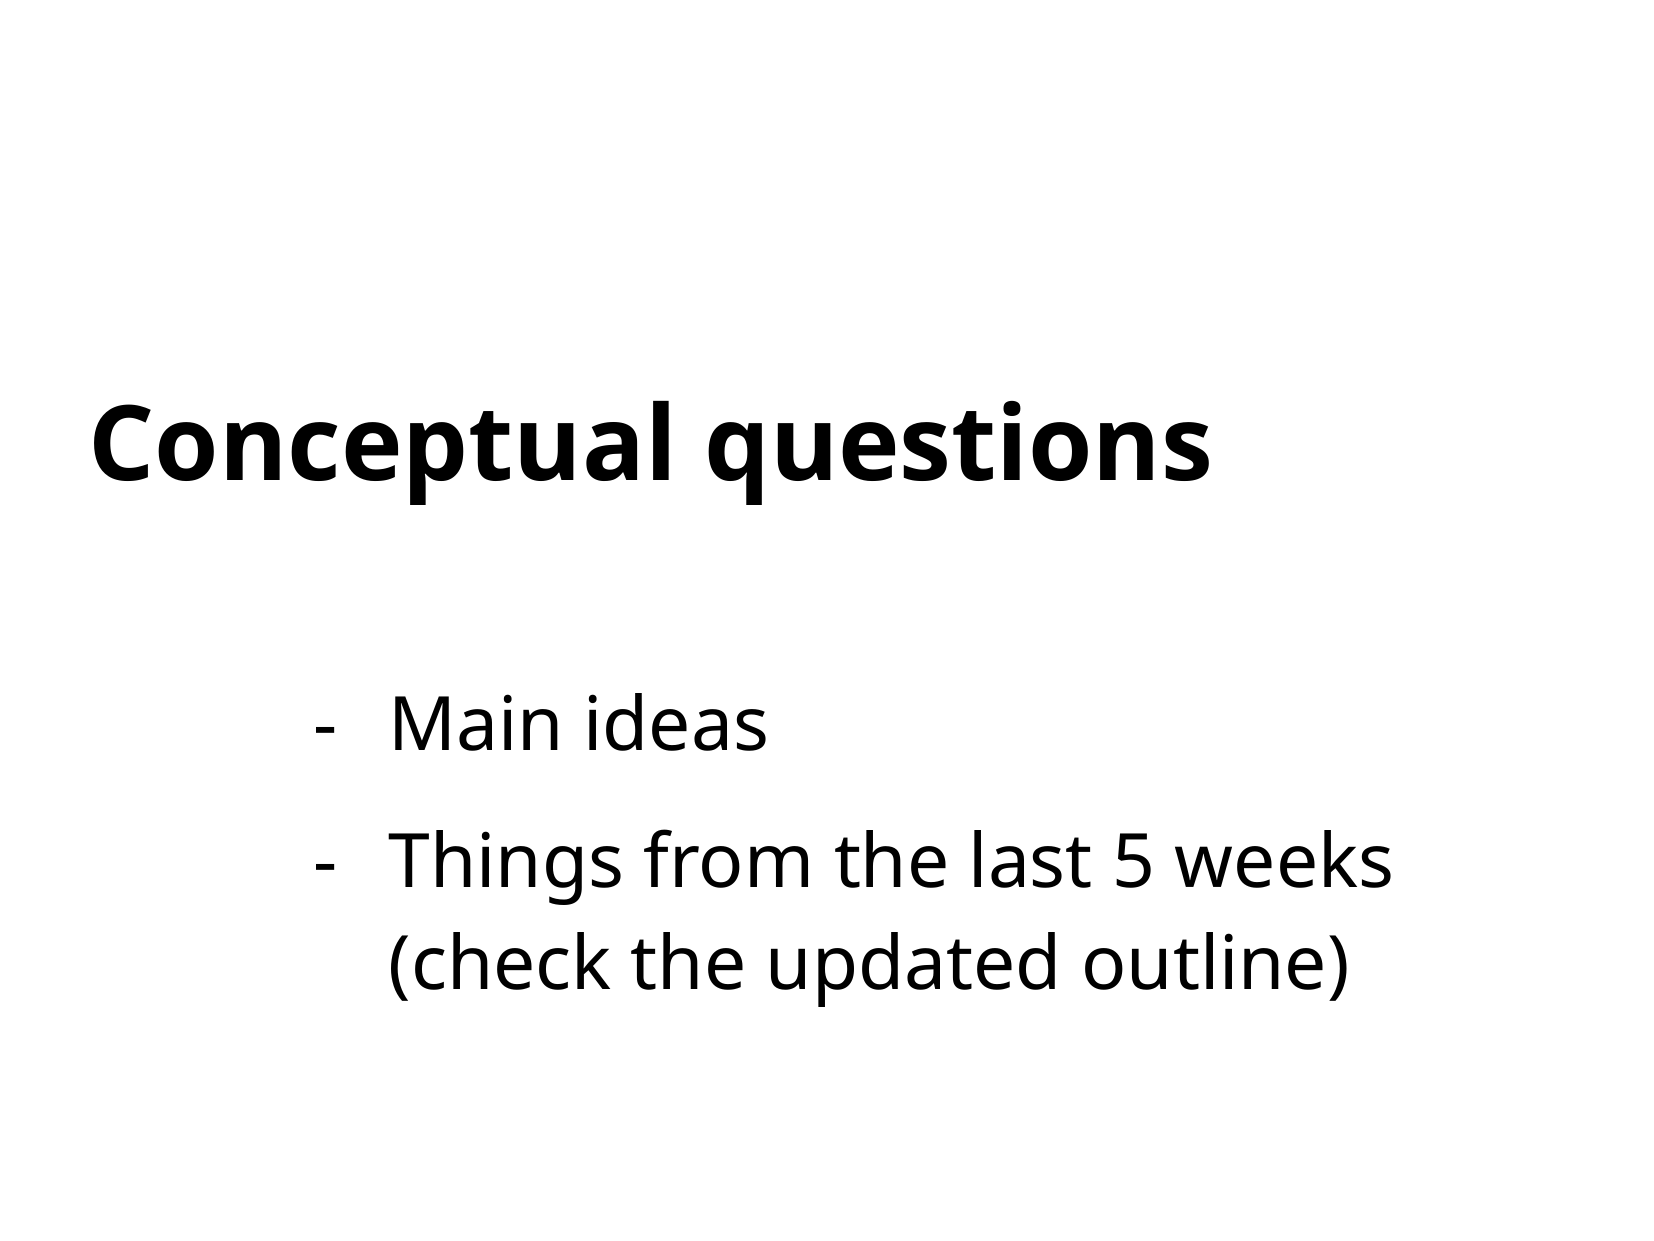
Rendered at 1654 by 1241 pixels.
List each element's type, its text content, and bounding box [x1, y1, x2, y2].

subtitle Conceptual questions - Main ideas - Things from the last 5 weeks (check the updated outline) [88, 369, 1565, 943]
